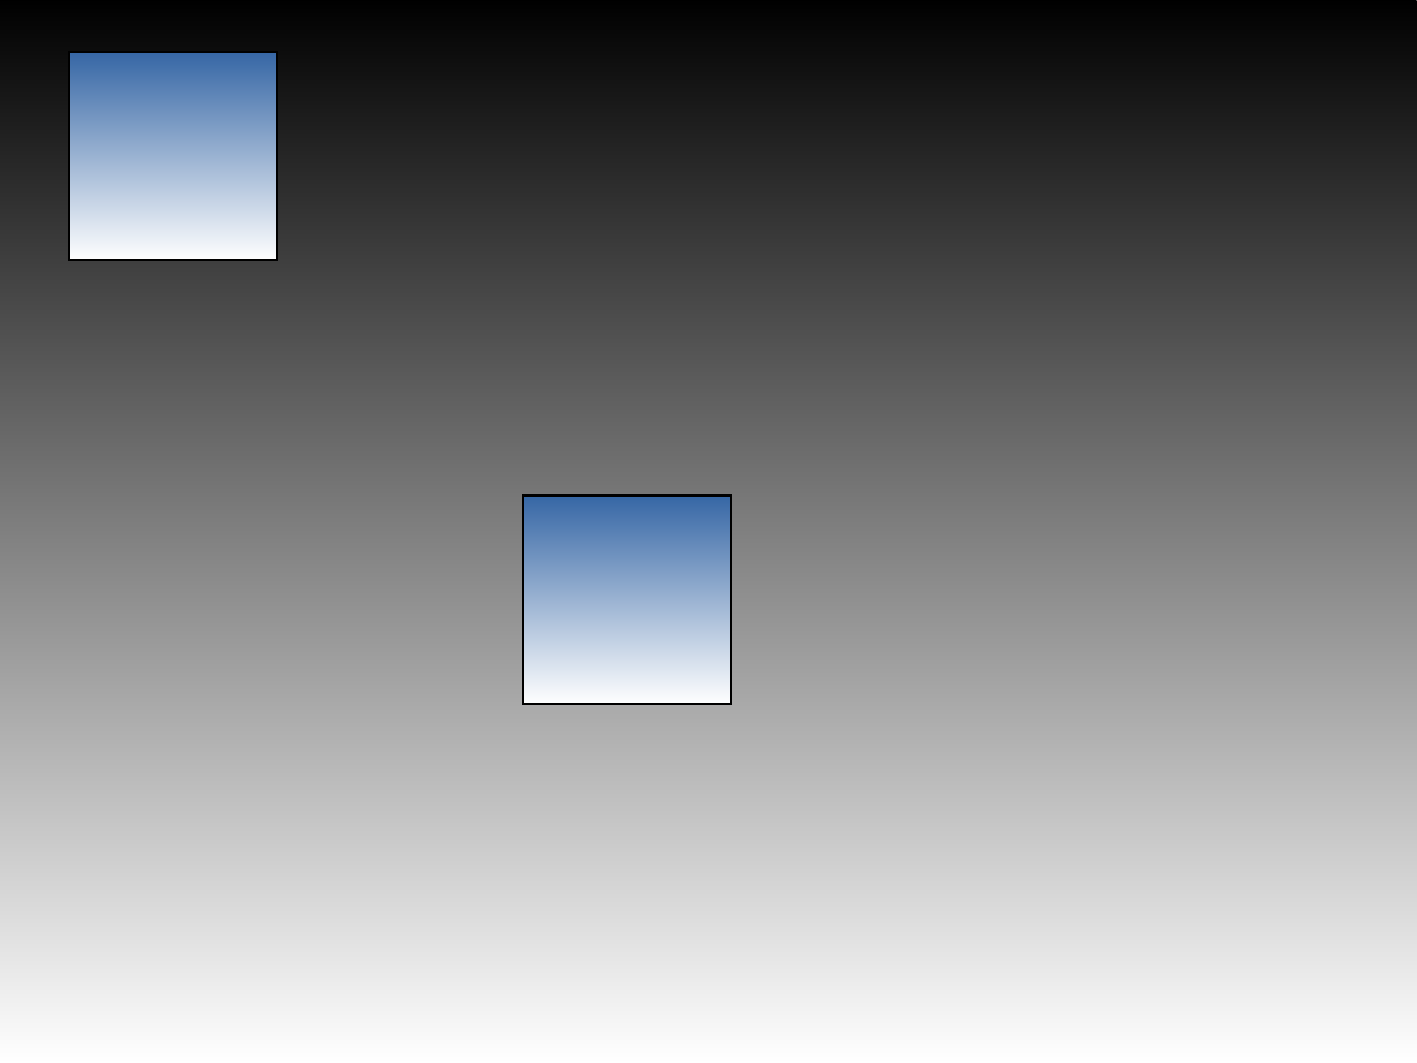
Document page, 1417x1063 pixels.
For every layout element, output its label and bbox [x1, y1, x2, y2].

text_box [68, 52, 278, 261]
text_box [522, 495, 732, 704]
